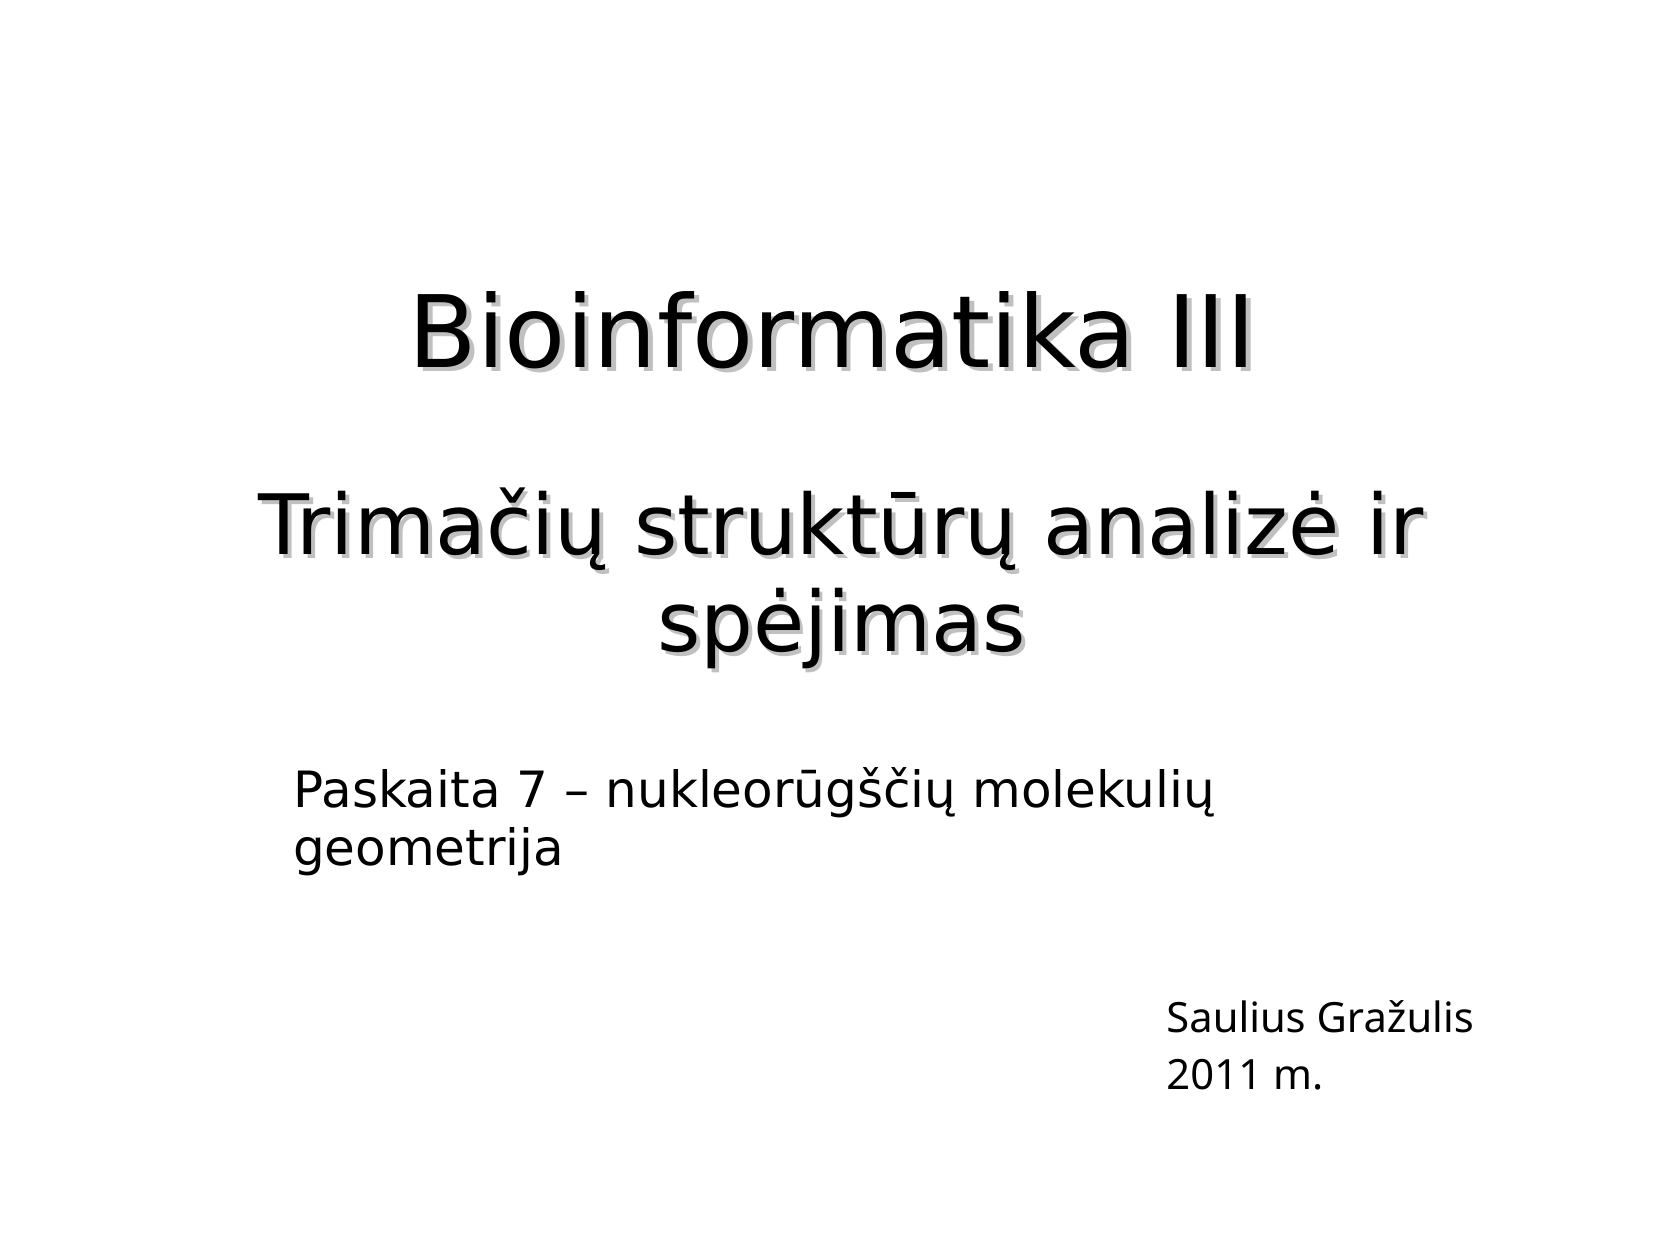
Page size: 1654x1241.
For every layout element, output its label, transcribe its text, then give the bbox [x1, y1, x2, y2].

text_box Paskaita 7 – nukleorūgščių molekulių geometrija [278, 753, 1388, 886]
text_box Saulius Gražulis 2011 m. [1151, 980, 1566, 1097]
text_box Trimačių struktūrų analizė ir spėjimas [206, 470, 1477, 680]
title Bioinformatika III [88, 236, 1577, 429]
